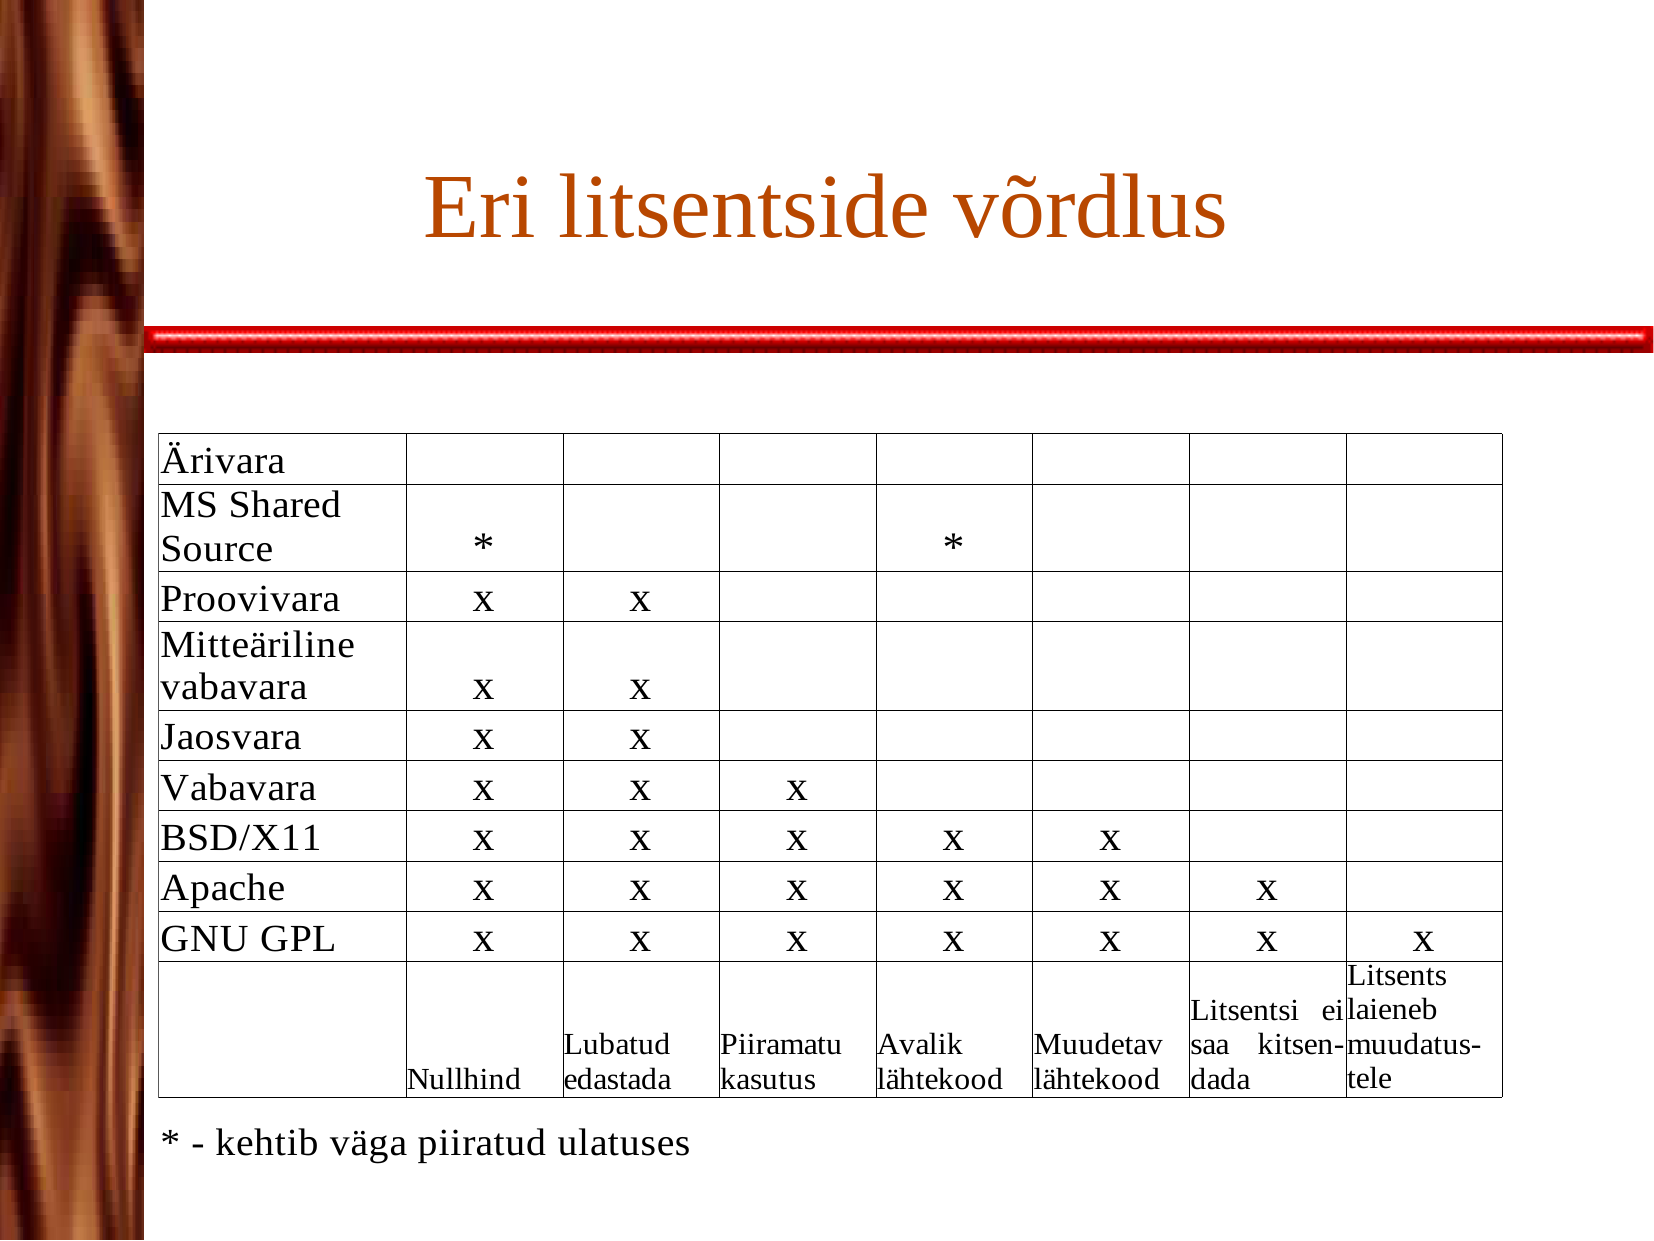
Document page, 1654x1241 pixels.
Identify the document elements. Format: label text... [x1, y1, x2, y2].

picture [0, 0, 1654, 1240]
title Eri litsentside võrdlus [121, 100, 1533, 312]
chart [158, 433, 1632, 1238]
